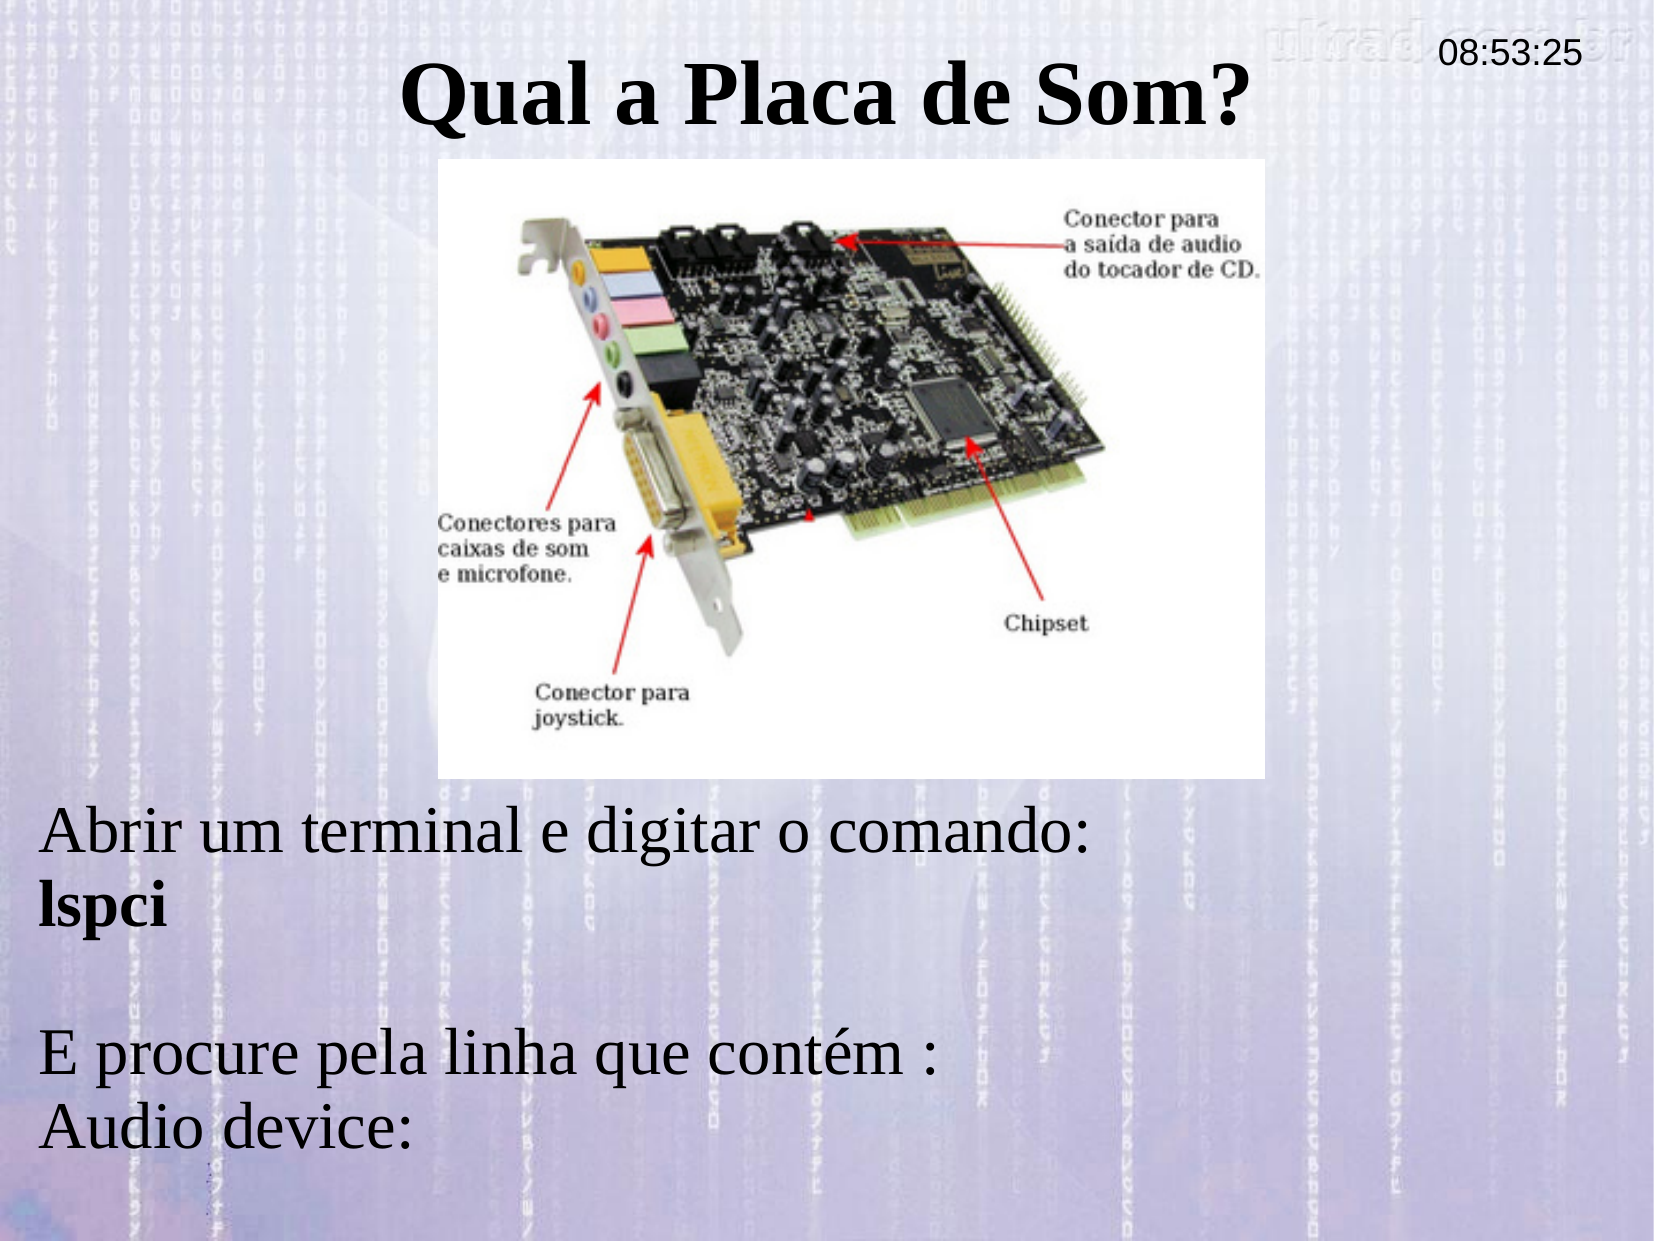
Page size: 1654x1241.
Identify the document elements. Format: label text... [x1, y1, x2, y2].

text_box Abrir um terminal e digitar o comando: lspci E procure pela linha que contém : Audio device: [23, 785, 1630, 1218]
text_box Qual a Placa de Som? [29, 35, 1625, 171]
text_box 09:59:01 [1423, 23, 1631, 94]
picture [0, 0, 1654, 1241]
